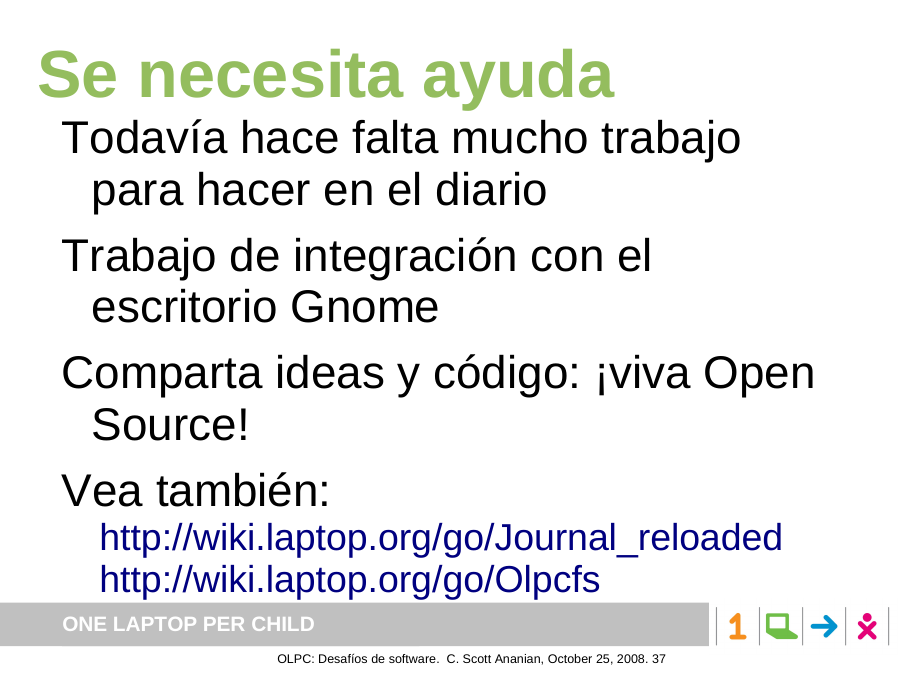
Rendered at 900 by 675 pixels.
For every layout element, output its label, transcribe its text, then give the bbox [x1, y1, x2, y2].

title Se necesita ayuda [37, 37, 856, 211]
picture [844, 598, 898, 655]
list Todavía hace falta mucho trabajo para hacer en el diario Trabajo de integración con el escritorio Gnome Comparta ideas y código: ¡viva Open Source! Vea también: http://wiki.laptop.org/go/Journal_reloaded http://wiki.laptop.org/go/Olpcfs [61, 112, 844, 675]
